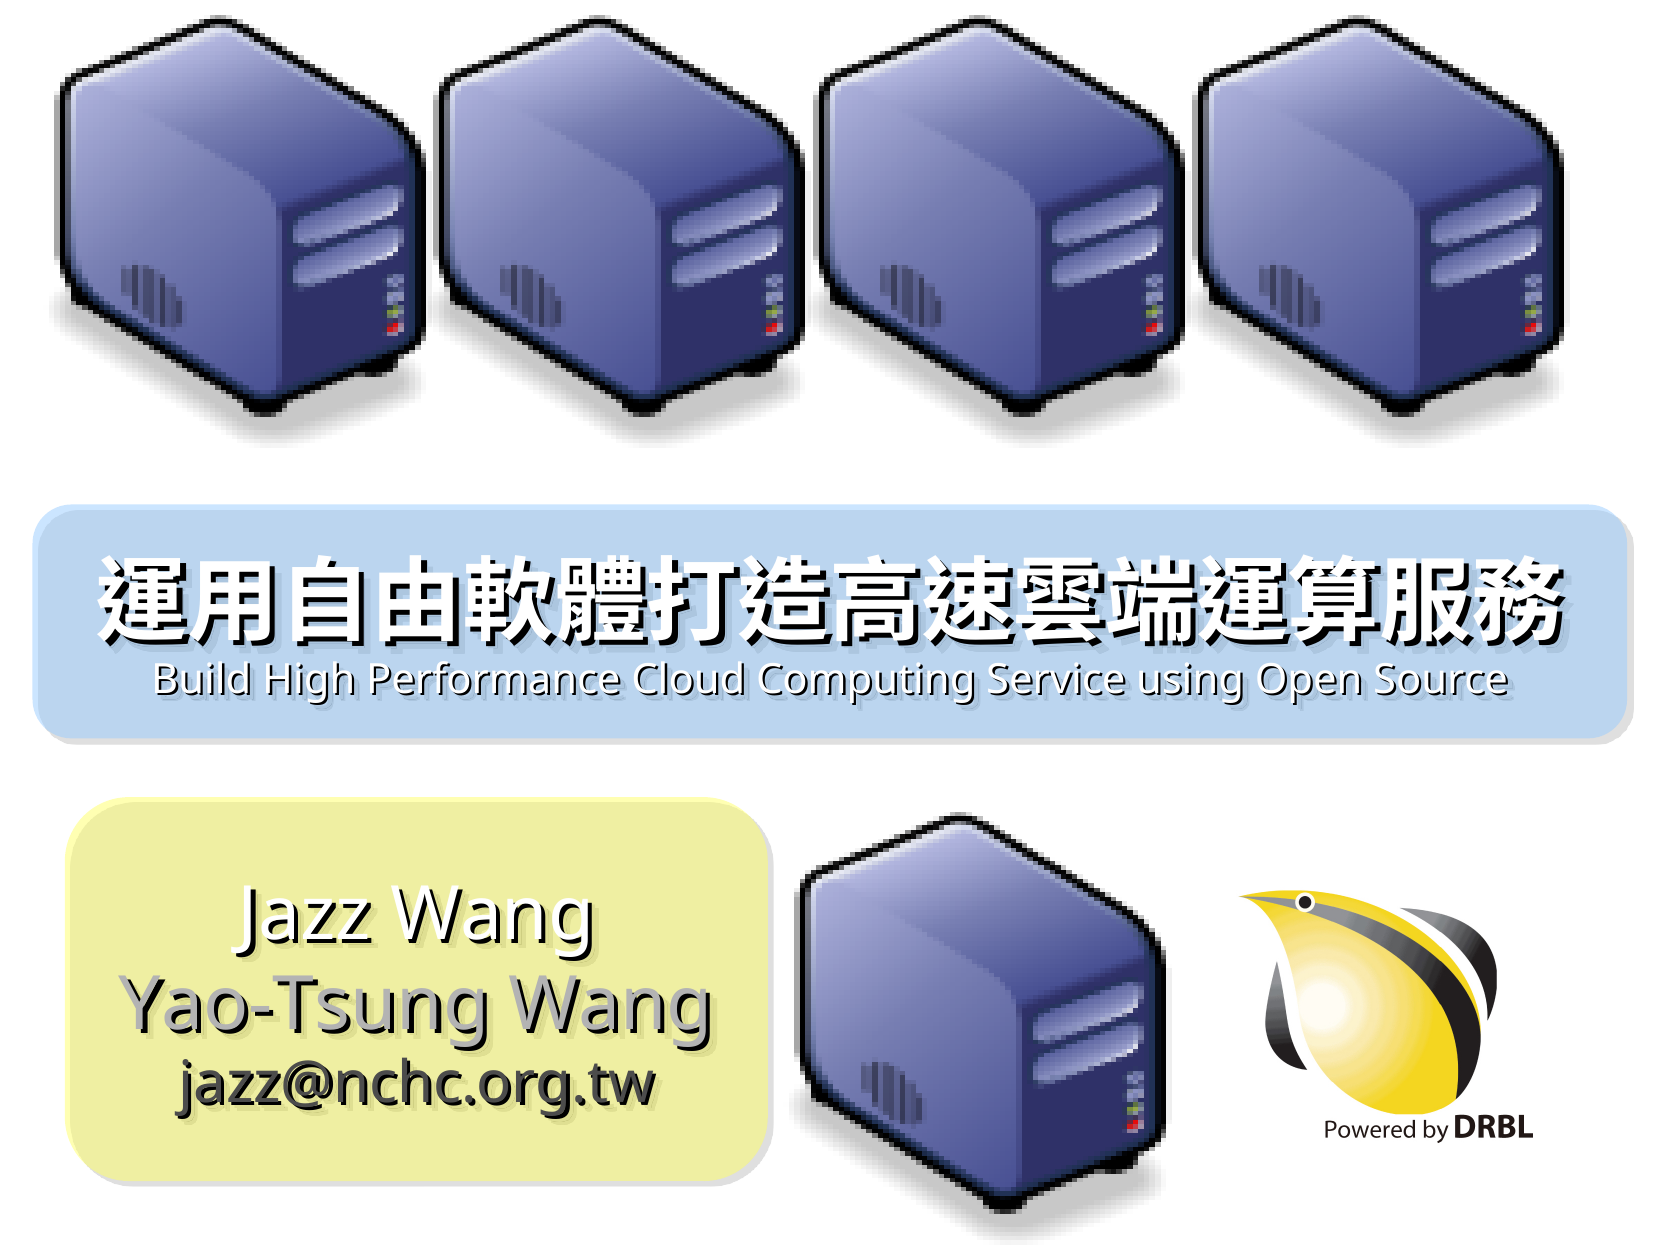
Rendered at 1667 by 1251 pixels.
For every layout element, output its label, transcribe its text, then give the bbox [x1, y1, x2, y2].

text_box 運用自由軟體打造高速雲端運算服務 Build High Performance Cloud Computing Service using Open Source [32, 504, 1628, 739]
picture [27, 2, 1609, 502]
picture [767, 800, 1211, 1249]
picture [1224, 874, 1548, 1152]
text_box Jazz Wang Yao-Tsung Wang jazz@nchc.org.tw [64, 797, 767, 1182]
